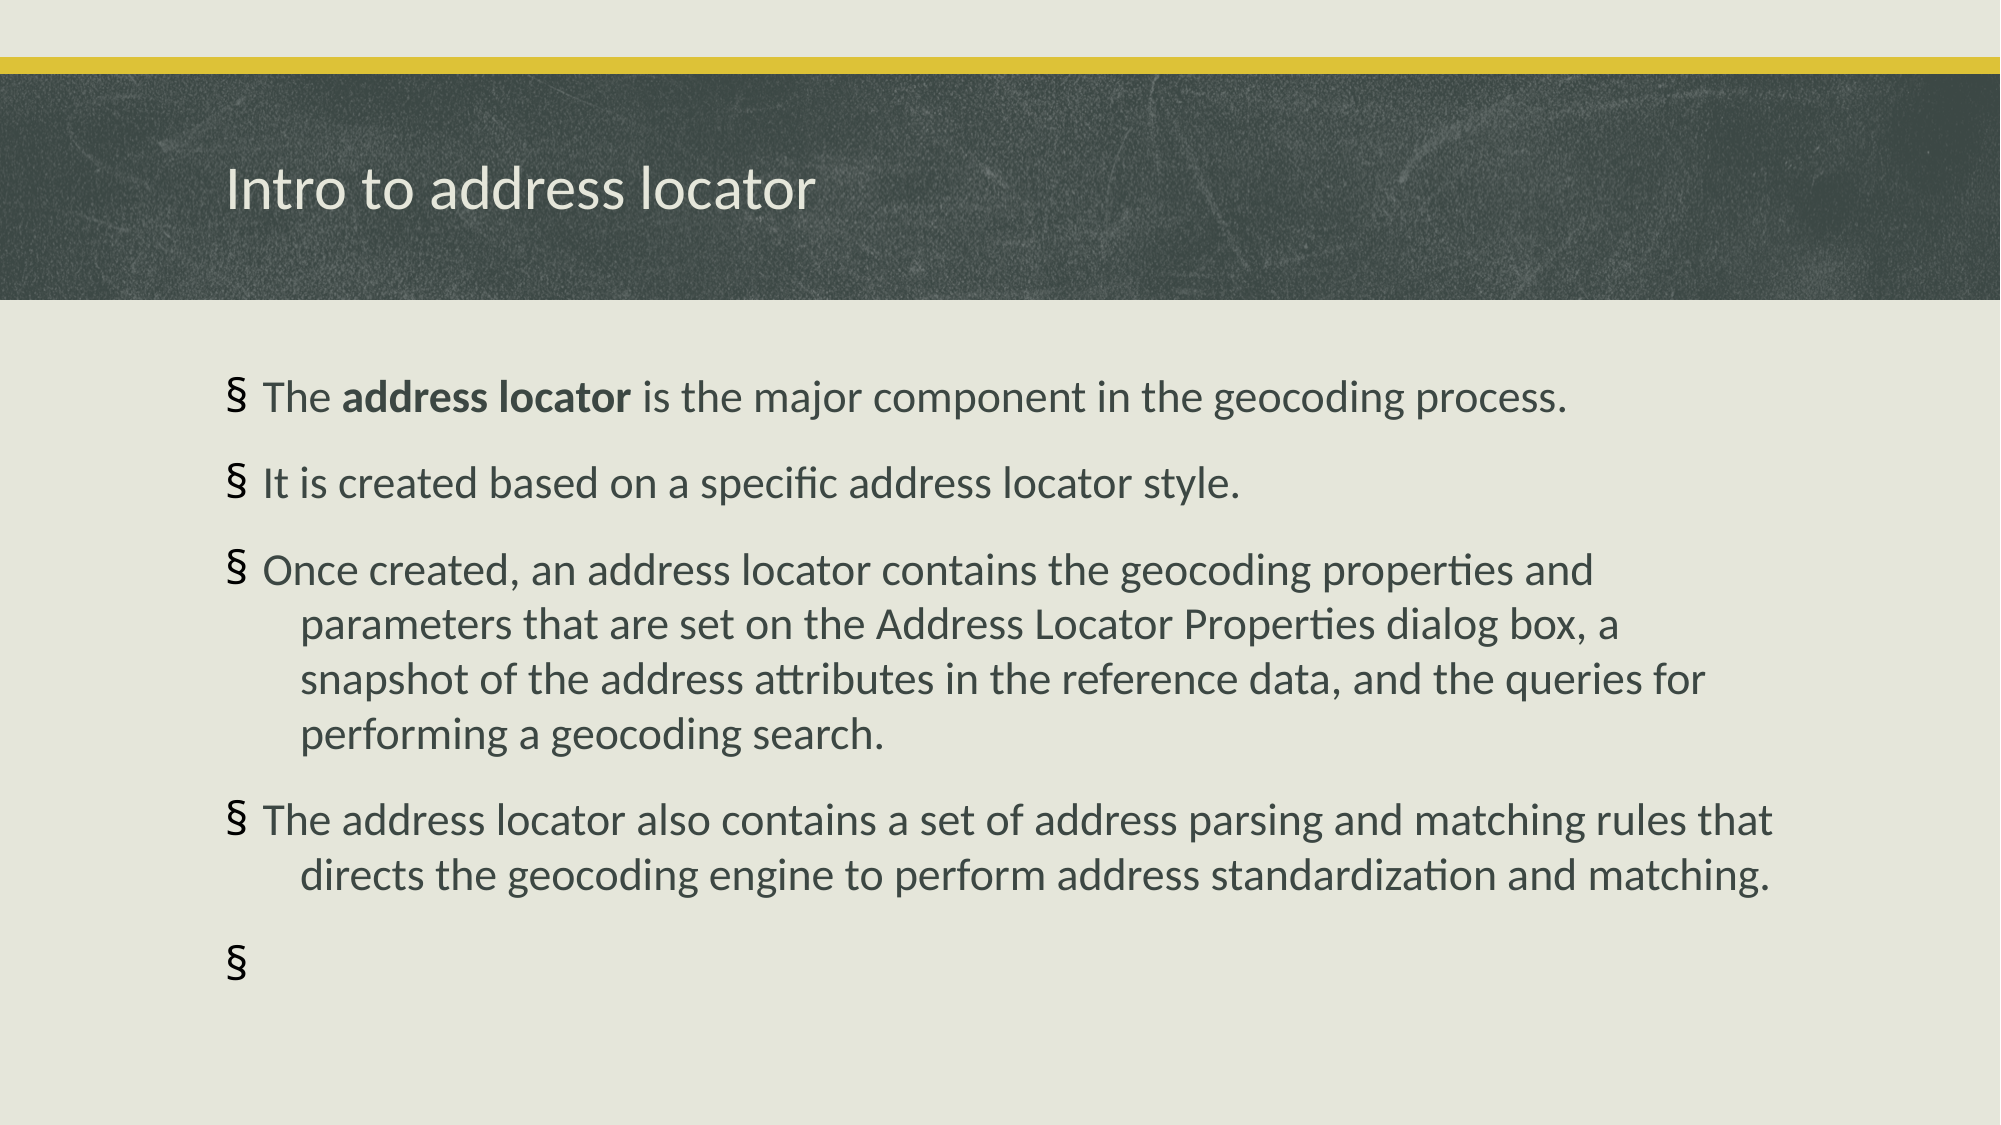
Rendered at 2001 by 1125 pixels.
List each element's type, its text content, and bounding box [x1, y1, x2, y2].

list The address locator is the major component in the geocoding process. It is created based on a specific address locator style. Once created, an address locator contains the geocoding properties and parameters that are set on the Address Locator Properties dialog box, a snapshot of the address attributes in the reference data, and the queries for performing a geocoding search. The address locator also contains a set of address parsing and matching rules that directs the geocoding engine to perform address standardization and matching. [210, 359, 1790, 1014]
title Intro to address locator [210, 76, 1790, 300]
